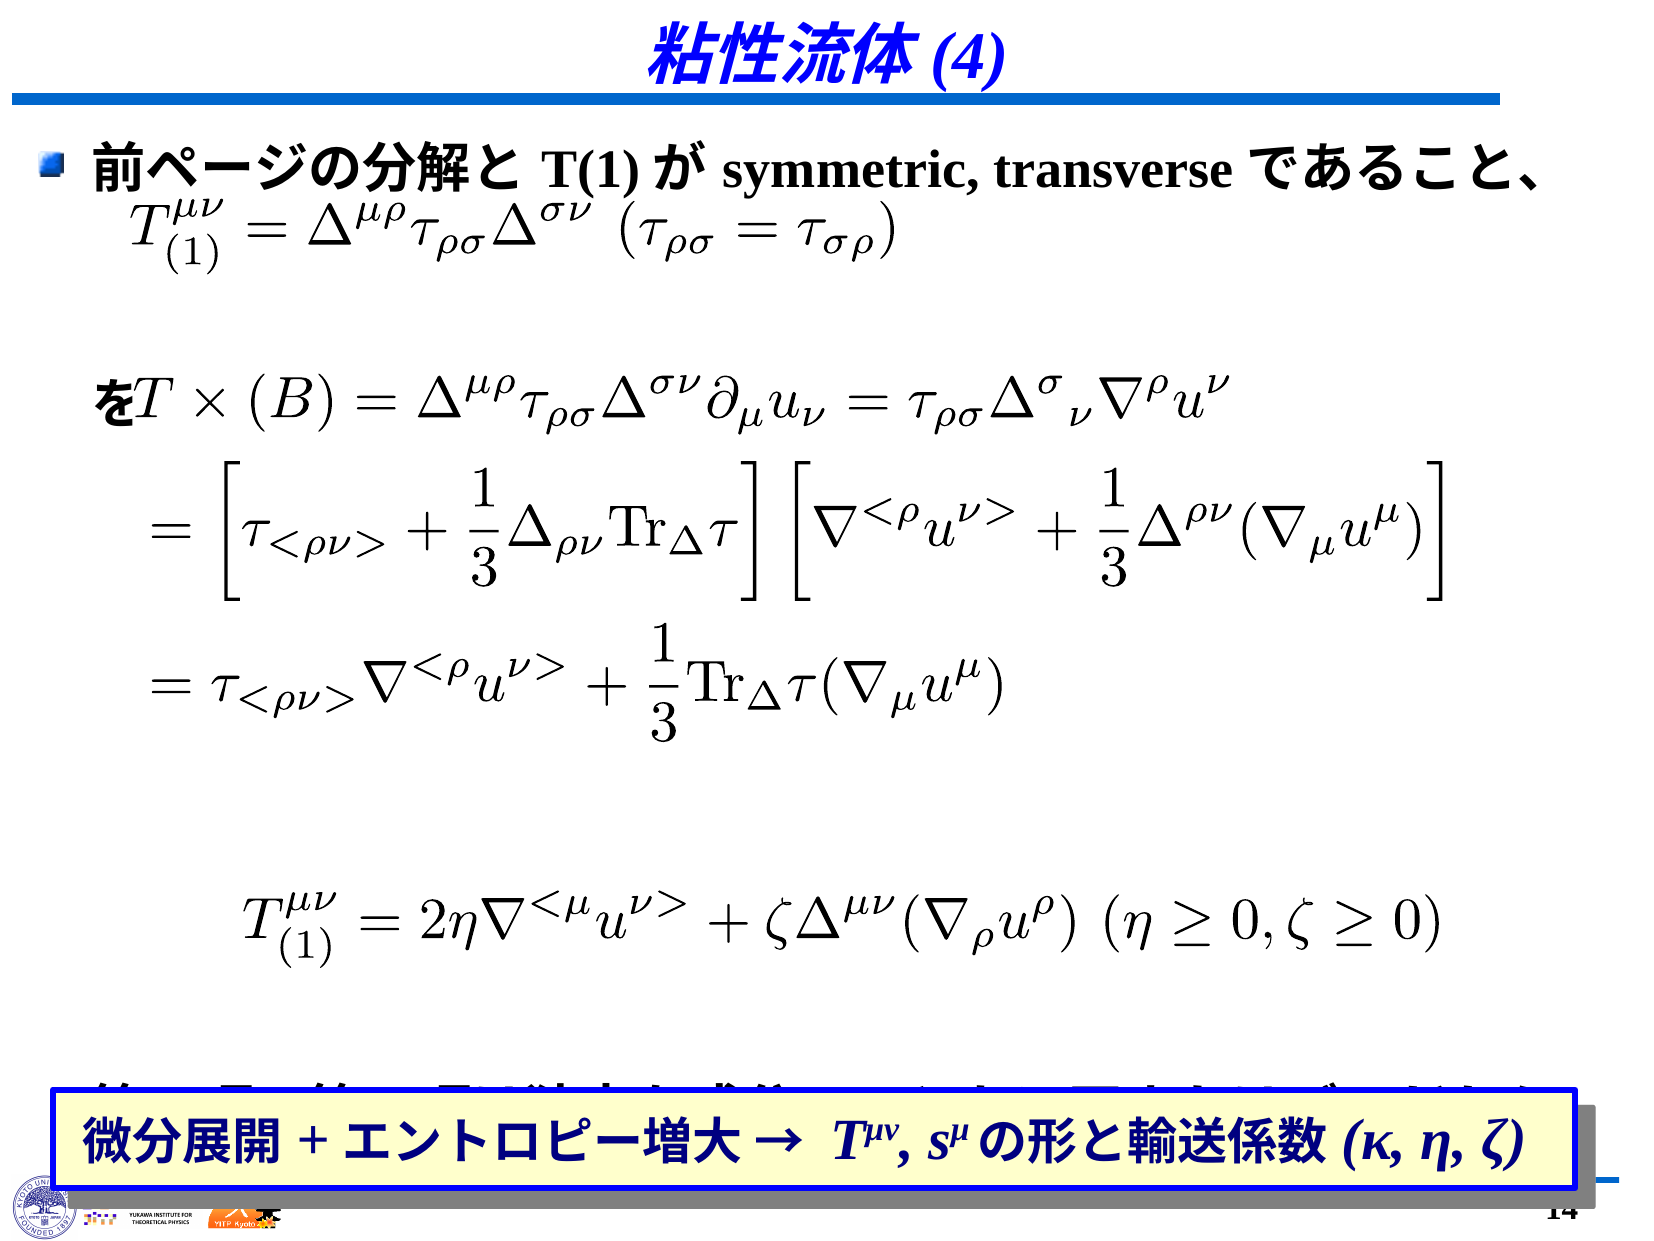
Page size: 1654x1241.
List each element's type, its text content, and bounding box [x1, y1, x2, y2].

text_box [132, 373, 1457, 743]
text_box 微分展開+エントロピー増大 → Tμν, sμの形と輸送係数(κ, η, ζ) [52, 1089, 1576, 1189]
title 粘性流体(4) [0, 0, 1654, 99]
list 前ページの分解とT(1)がsymmetric, transverseであること、 を使うと、(B)は次のように求まる。 第一項、第二項は独立な成分で、ともに正またはゼロだから、 η= shear viscosity (ずり粘性), ζ = bulk viscosity (体積粘性) [20, 124, 1621, 1137]
text_box [241, 890, 1445, 968]
text_box [128, 198, 900, 275]
picture [11, 1174, 281, 1241]
